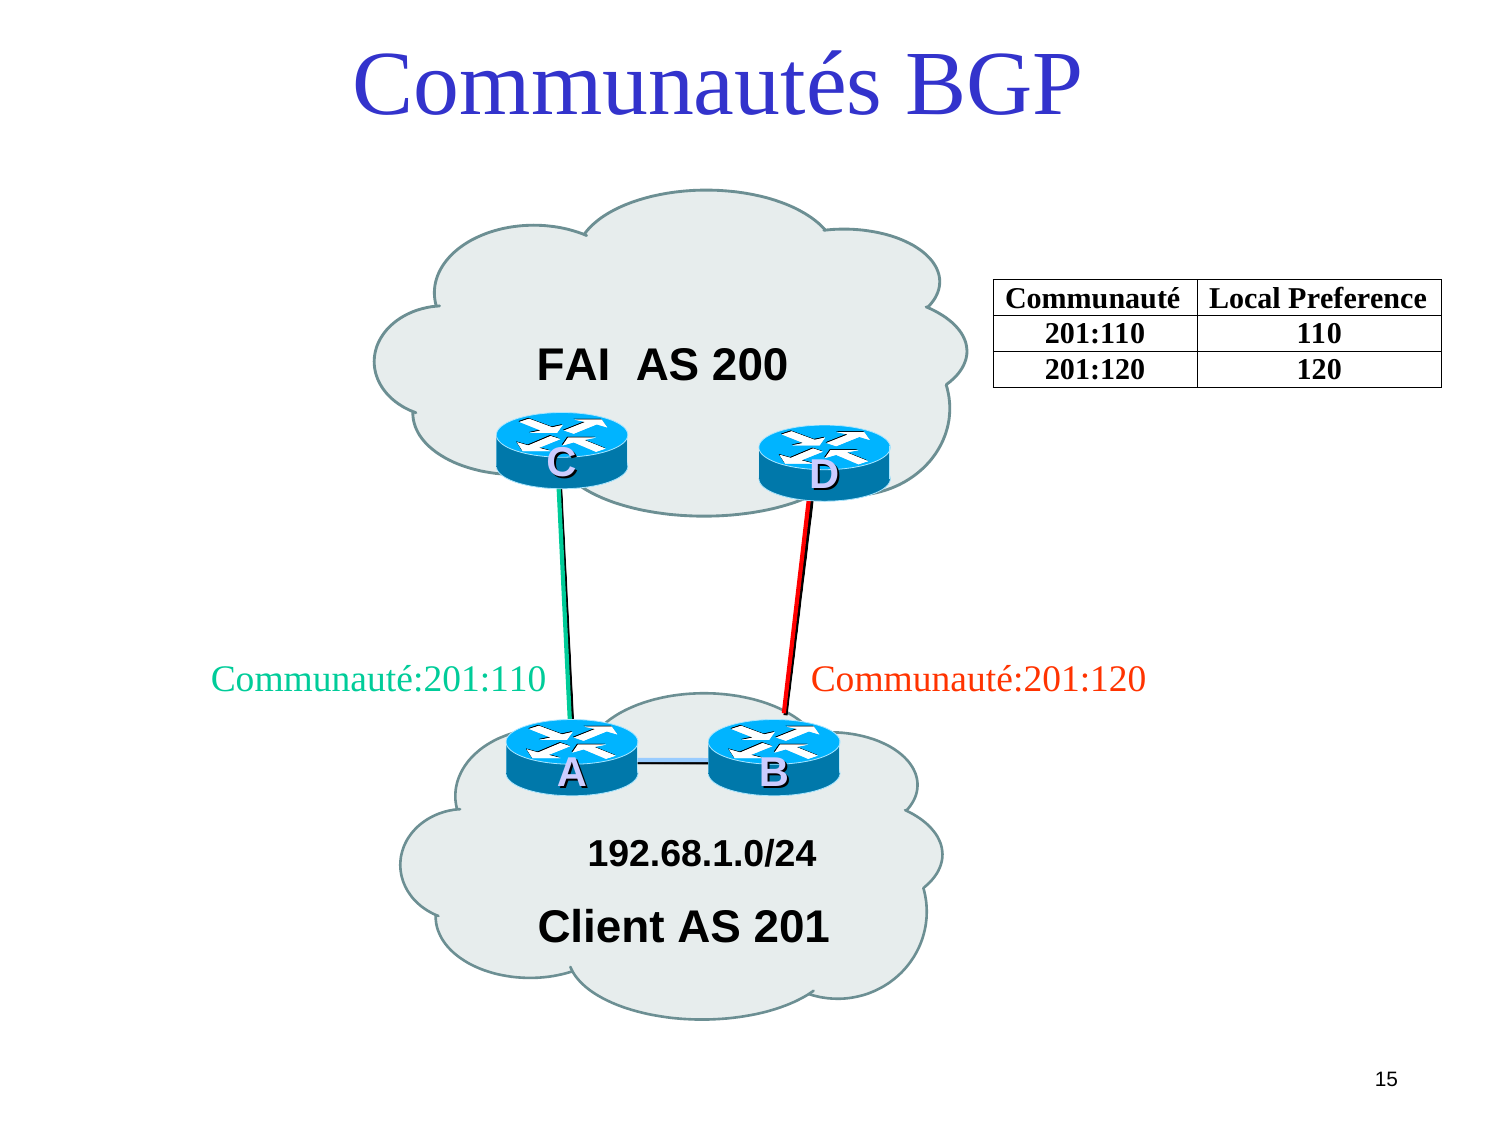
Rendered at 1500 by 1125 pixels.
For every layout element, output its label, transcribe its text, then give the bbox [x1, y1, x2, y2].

text_box Client AS 201 [483, 901, 884, 953]
text_box Communautés BGP [162, 24, 1276, 143]
picture [529, 744, 567, 760]
picture [371, 187, 973, 522]
text_box 192.68.1.0/24 [571, 824, 834, 884]
picture [576, 745, 613, 758]
text_box FAI AS 200 [383, 339, 758, 391]
text_box Communauté:201:110 [196, 649, 562, 708]
chart [758, 279, 1500, 526]
text_box C [546, 439, 577, 486]
text_box Communauté:201:120 [796, 649, 1162, 708]
picture [397, 690, 948, 1025]
text_box B [758, 749, 790, 797]
picture [576, 727, 615, 740]
picture [532, 726, 570, 739]
text_box A [556, 749, 588, 797]
